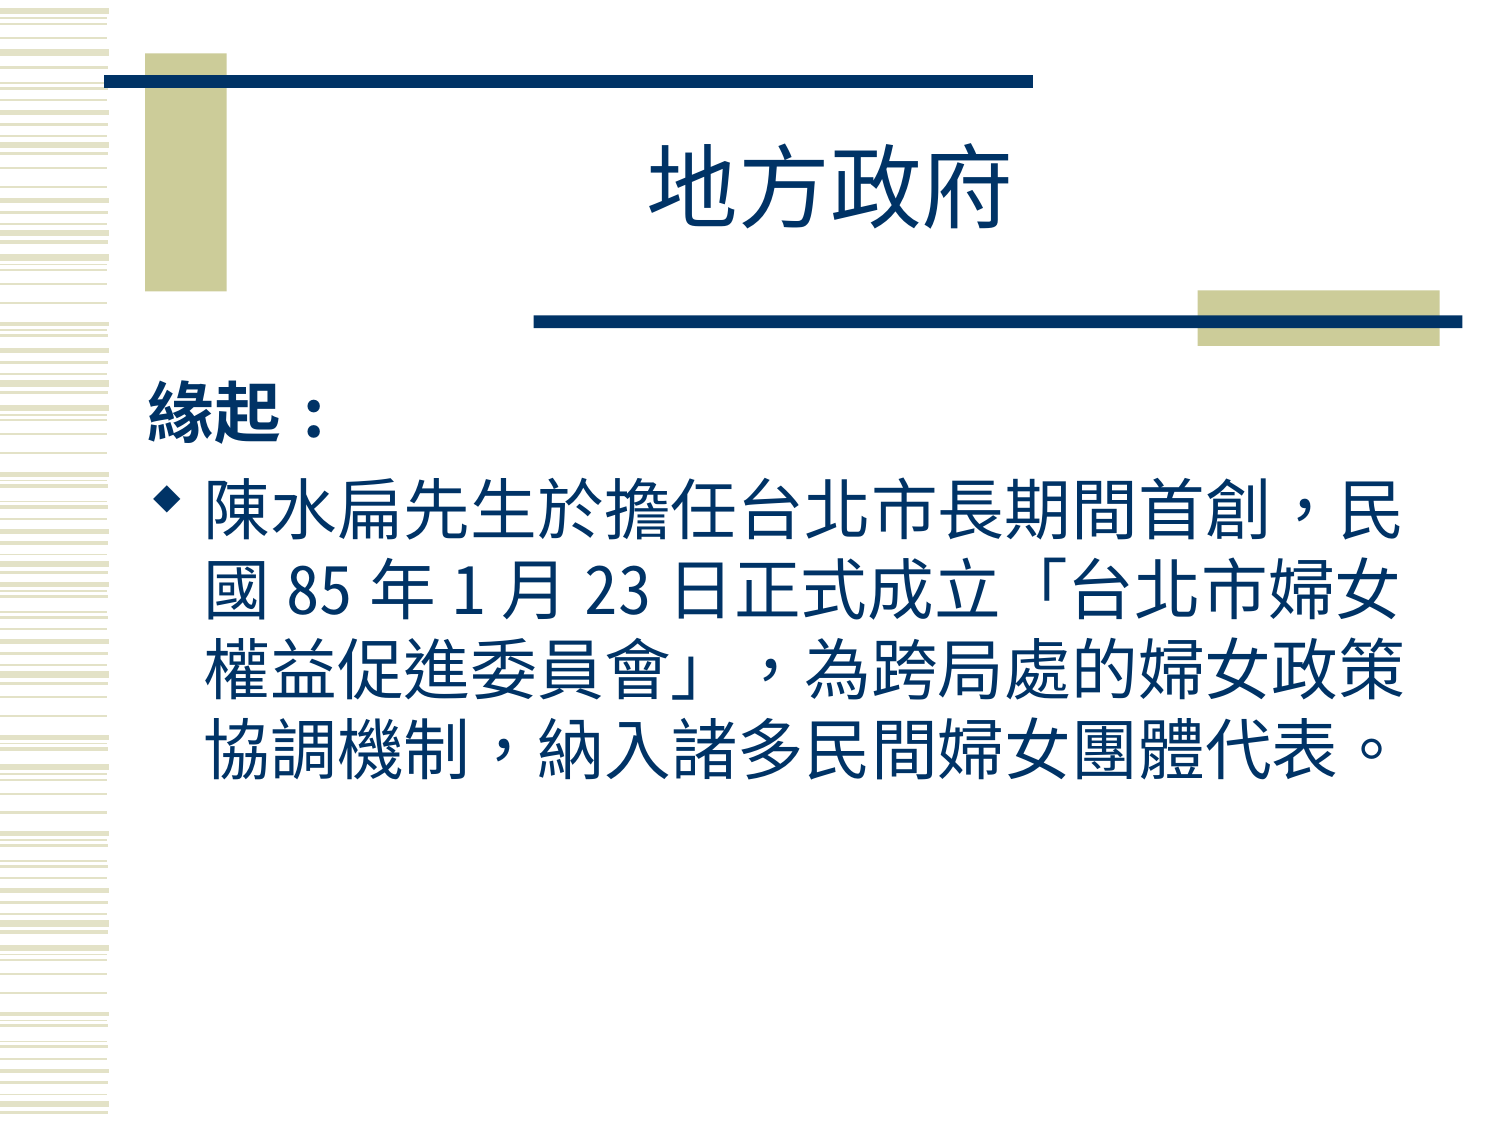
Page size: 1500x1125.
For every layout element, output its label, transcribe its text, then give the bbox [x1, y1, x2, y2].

title 地方政府 [225, 99, 1436, 288]
list 緣起: 陳水扁先生於擔任台北市長期間首創，民國85年1月23日正式成立「台北市婦女權益促進委員會」，為跨局處的婦女政策協調機制，納入諸多民間婦女團體代表。 [132, 363, 1439, 1000]
